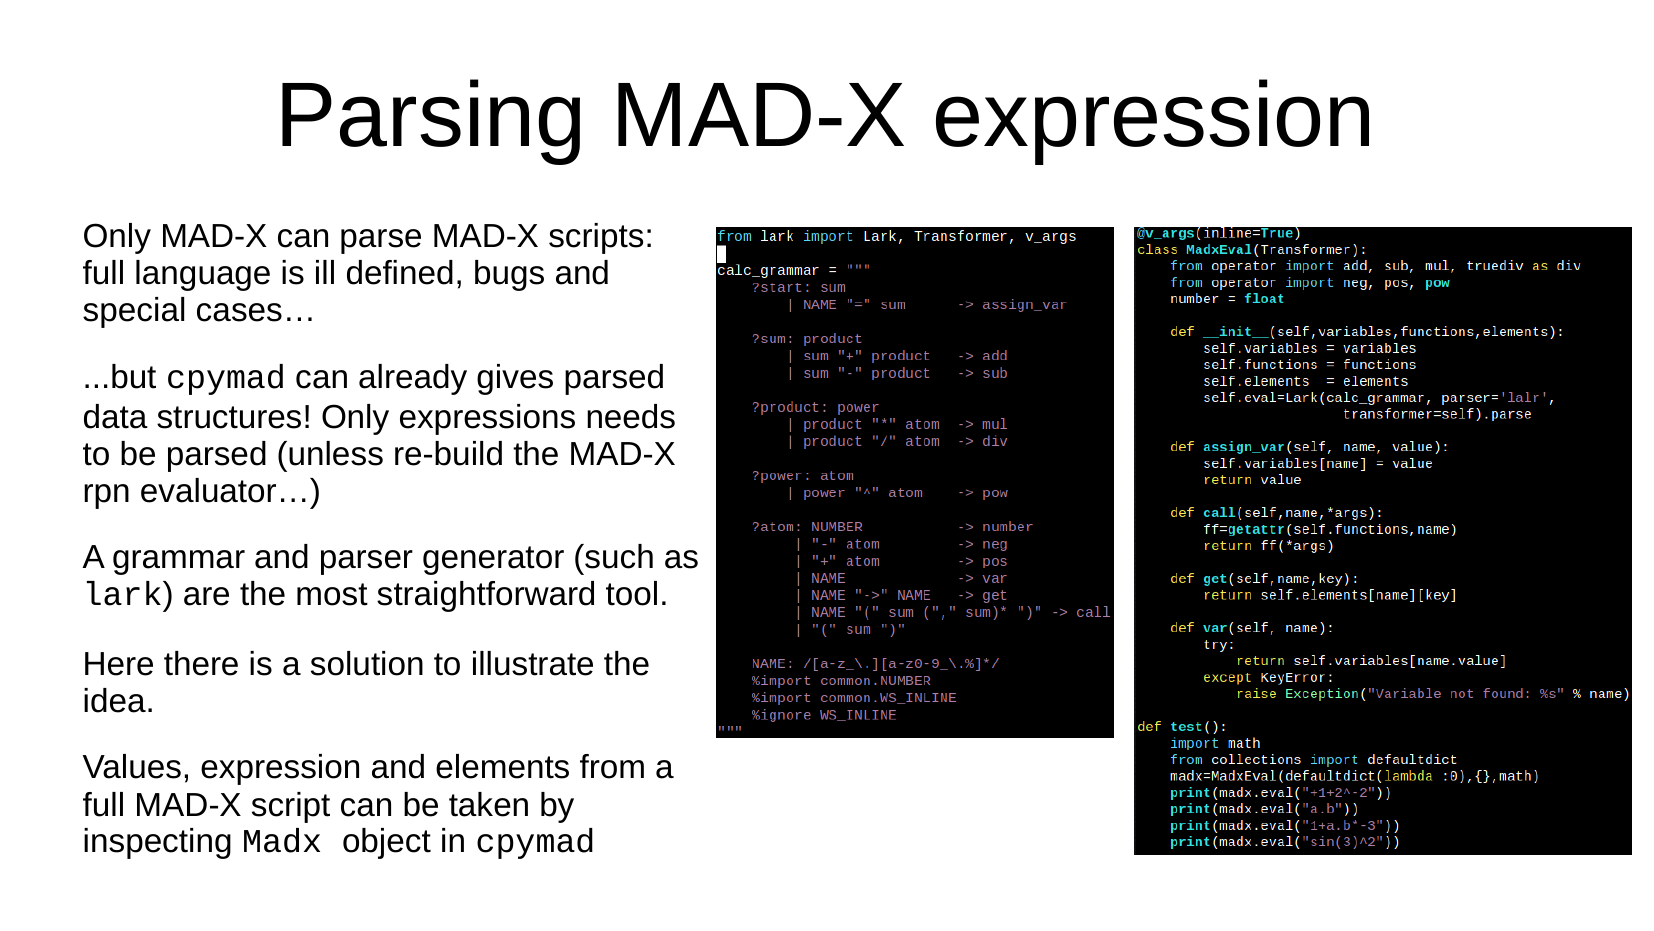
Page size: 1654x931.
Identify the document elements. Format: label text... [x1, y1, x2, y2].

picture [716, 227, 1114, 738]
picture [1134, 227, 1632, 855]
title Parsing MAD-X expression [82, 37, 1571, 193]
list Only MAD-X can parse MAD-X scripts: full language is ill defined, bugs and special cases… ...but cpymad can already gives parsed data structures! Only expressions needs to be parsed (unless re-build the MAD-X rpn evaluator…) A grammar and parser generator (such as lark) are the most straightforward tool. Here there is a solution to illustrate the idea. Values, expression and elements from a full MAD-X script can be taken by inspecting Madx object in cpymad [82, 217, 707, 876]
